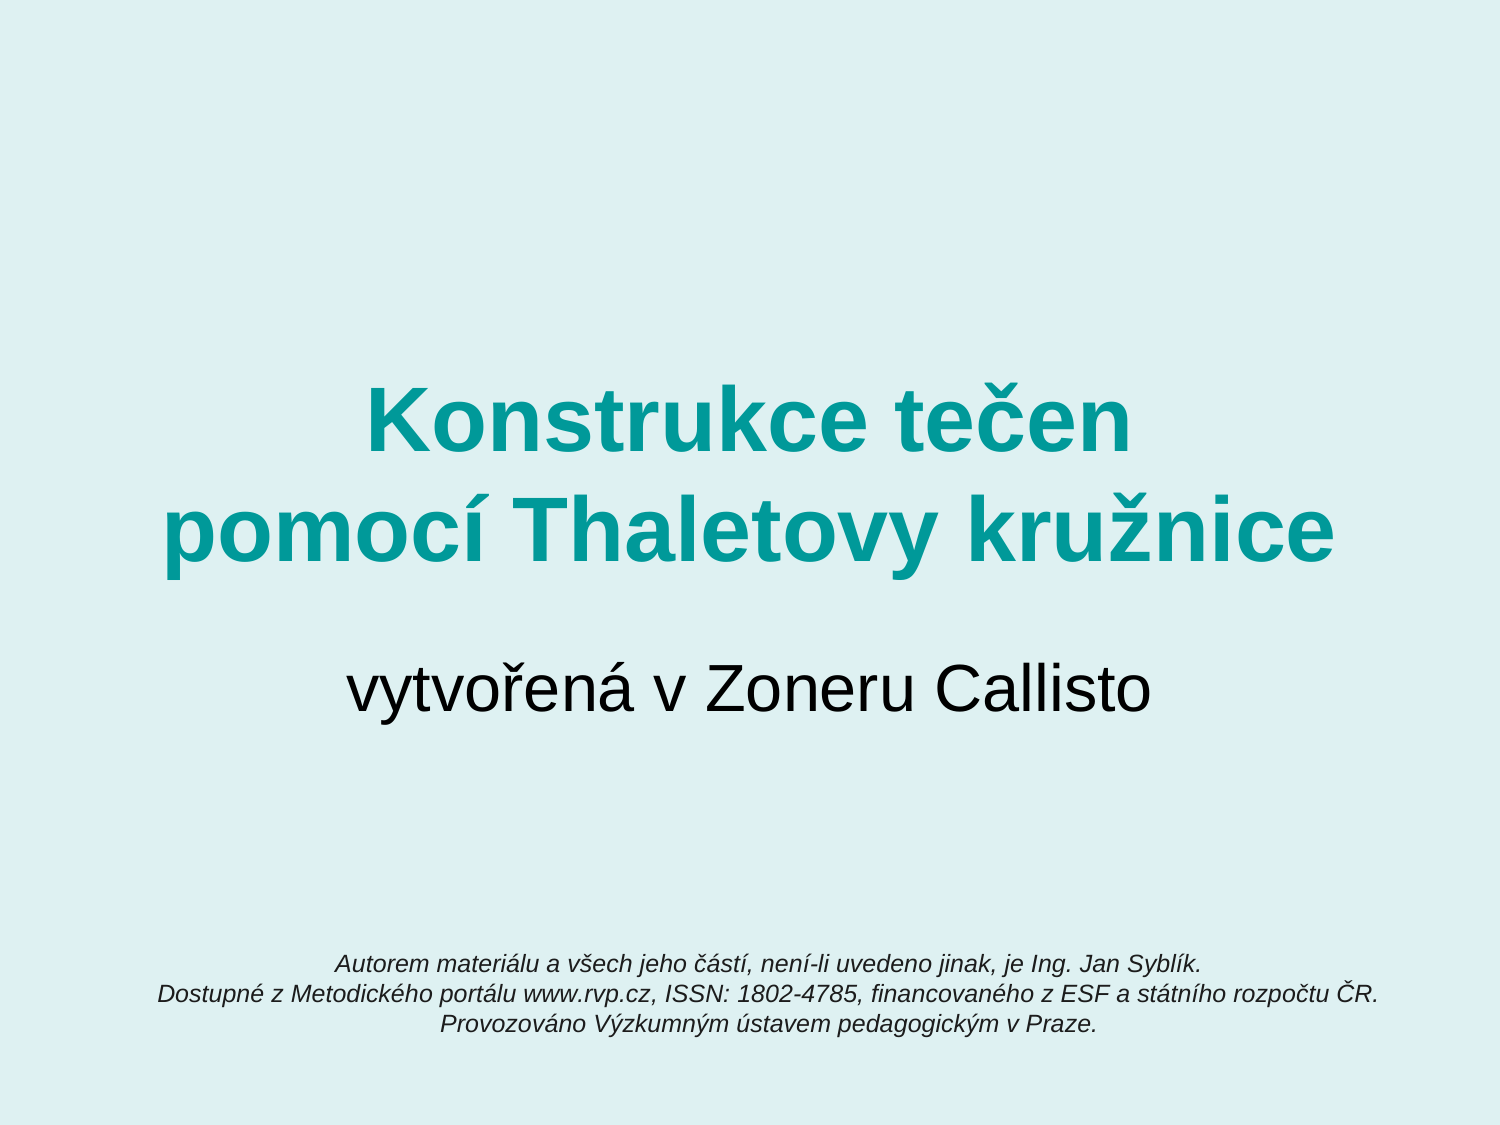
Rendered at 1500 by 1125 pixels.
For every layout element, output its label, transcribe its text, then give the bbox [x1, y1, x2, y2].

subtitle vytvořená v Zoneru Callisto [225, 637, 1276, 926]
title Konstrukce tečen pomocí Thaletovy kružnice [112, 349, 1388, 591]
text_box Autorem materiálu a všech jeho částí, není-li uvedeno jinak, je Ing. Jan Syblík. Dostupné z Metodického portálu www.rvp.cz, ISSN: 1802-4785, financovaného z ESF a státního rozpočtu ČR. Provozováno Výzkumným ústavem pedagogickým v Praze. [142, 939, 1398, 1045]
